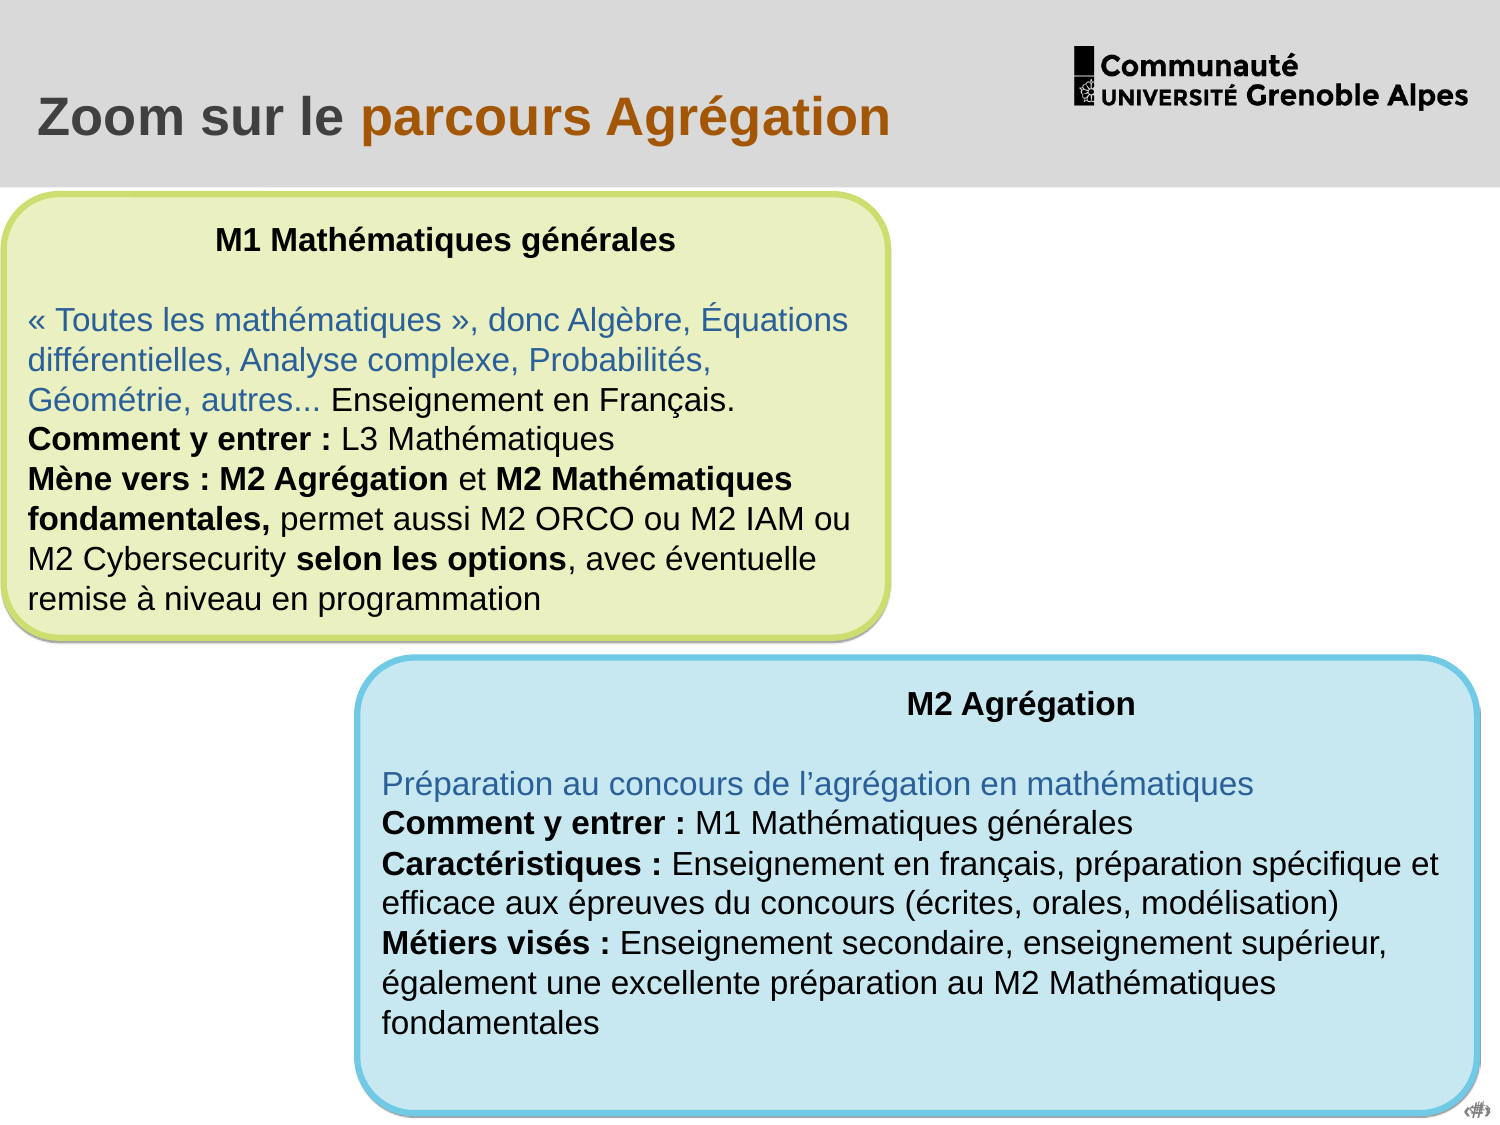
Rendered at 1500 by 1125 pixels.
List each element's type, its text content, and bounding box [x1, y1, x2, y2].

picture [1440, 46, 1468, 111]
text_box M2 Agrégation Préparation au concours de l’agrégation en mathématiques Comment y entrer : M1 Mathématiques générales Caractéristiques : Enseignement en français, préparation spécifique et efficace aux épreuves du concours (écrites, orales, modélisation) Métiers visés : Enseignement secondaire, enseignement supérieur, également une excellente préparation au M2 Mathématiques fondamentales [357, 657, 1477, 1114]
text_box M1 Mathématiques générales « Toutes les mathématiques », donc Algèbre, Équations différentielles, Analyse complexe, Probabilités, Géométrie, autres... Enseignement en Français. Comment y entrer : L3 Mathématiques Mène vers : M2 Agrégation et M2 Mathématiques fondamentales, permet aussi M2 ORCO ou M2 IAM ou M2 Cybersecurity selon les options, avec éventuelle remise à niveau en programmation [3, 194, 889, 638]
title Zoom sur le parcours Agrégation [29, 33, 1440, 154]
